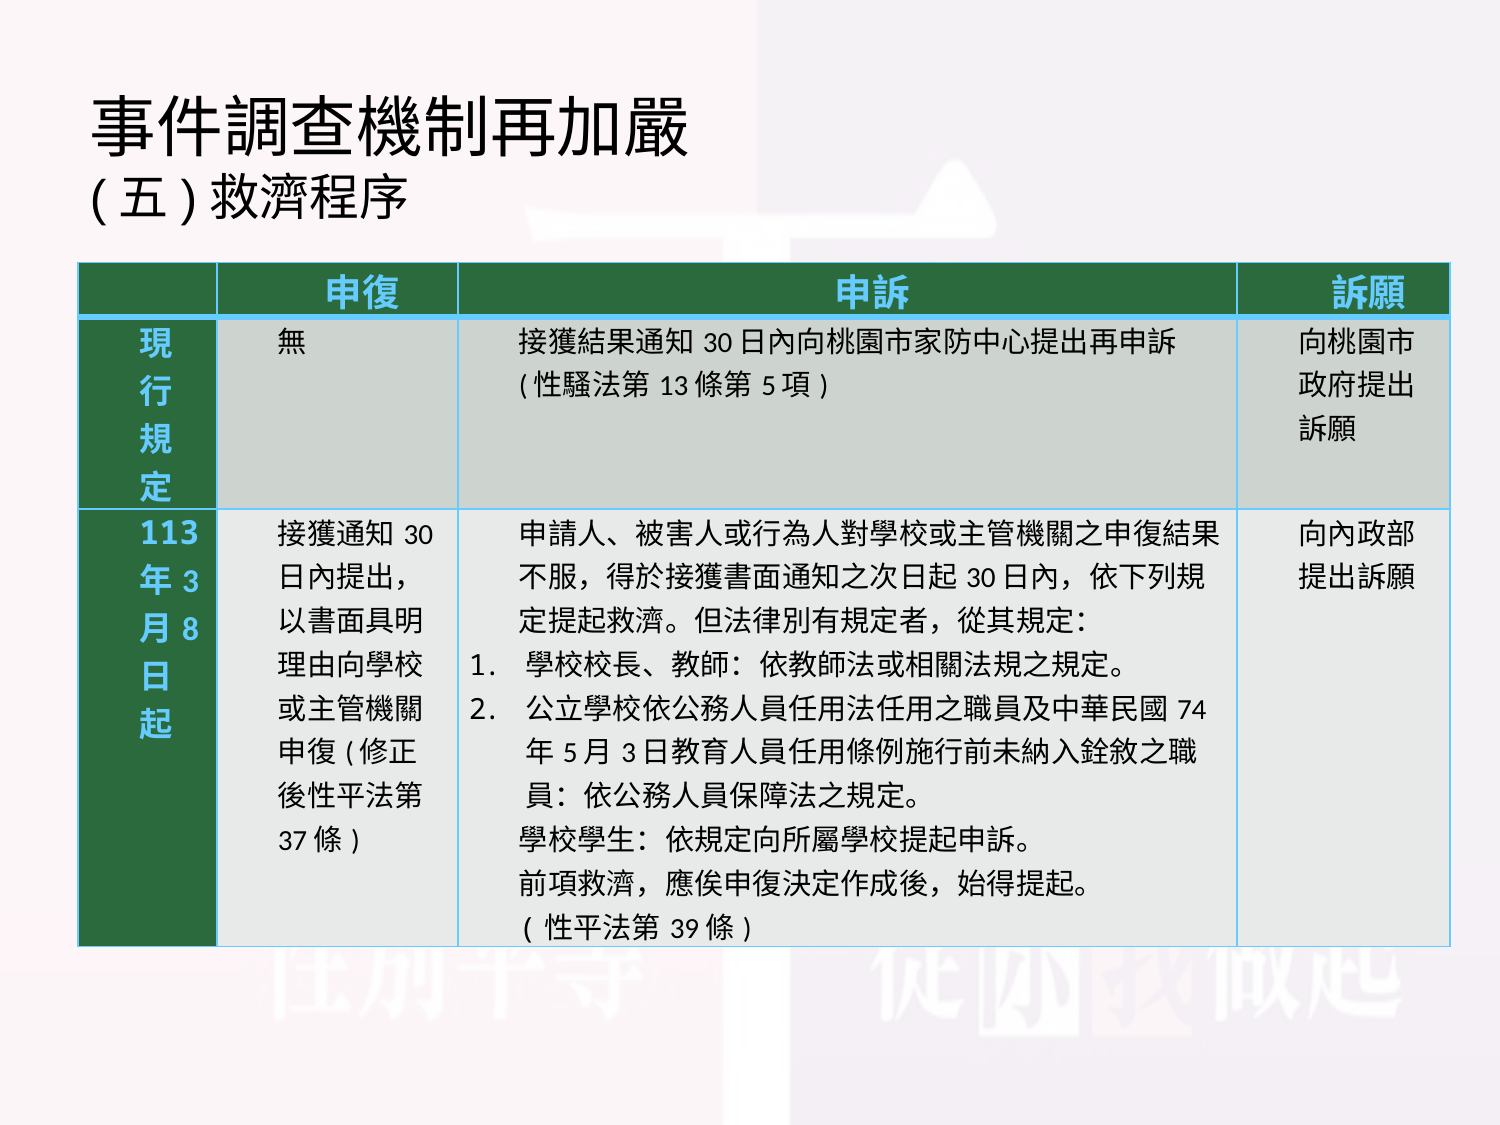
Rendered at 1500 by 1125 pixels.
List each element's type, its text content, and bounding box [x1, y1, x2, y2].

table_cell 向內政部提出訴願 [1238, 510, 1449, 946]
table_cell 向桃園市政府提出訴願 [1238, 320, 1449, 508]
table_cell 113年3月8日起 [79, 510, 216, 946]
table_header 申訴 [459, 263, 1236, 314]
table_cell 申請人、被害人或行為人對學校或主管機關之申復結果不服，得於接獲書面通知之次日起30日內，依下列規定提起救濟。但法律別有規定者，從其規定： 學校校長、教師：依教師法或相關法規之規定。 公立學校依公務人員任用法任用之職員及中華民國74年5月3日教育人員任用條例施行前未納入銓敘之職員：依公務人員保障法之規定。 學校學生：依規定向所屬學校提起申訴。 前項救濟，應俟申復決定作成後，始得提起。 (性平法第39條) [459, 510, 1236, 946]
table_header 申復 [218, 263, 457, 314]
title 事件調查機制再加嚴 (五)救濟程序 [74, 45, 1425, 233]
table_header 訴願 [1238, 263, 1449, 314]
table_cell 接獲通知30日內提出，以書面具明理由向學校或主管機關申復(修正後性平法第37條) [218, 510, 457, 946]
table_cell 接獲結果通知30日內向桃園市家防中心提出再申訴(性騷法第13條第5項) [459, 320, 1236, 508]
table_cell 現行規定 [79, 320, 216, 508]
table_header [79, 263, 216, 314]
table_cell 無 [218, 320, 457, 508]
